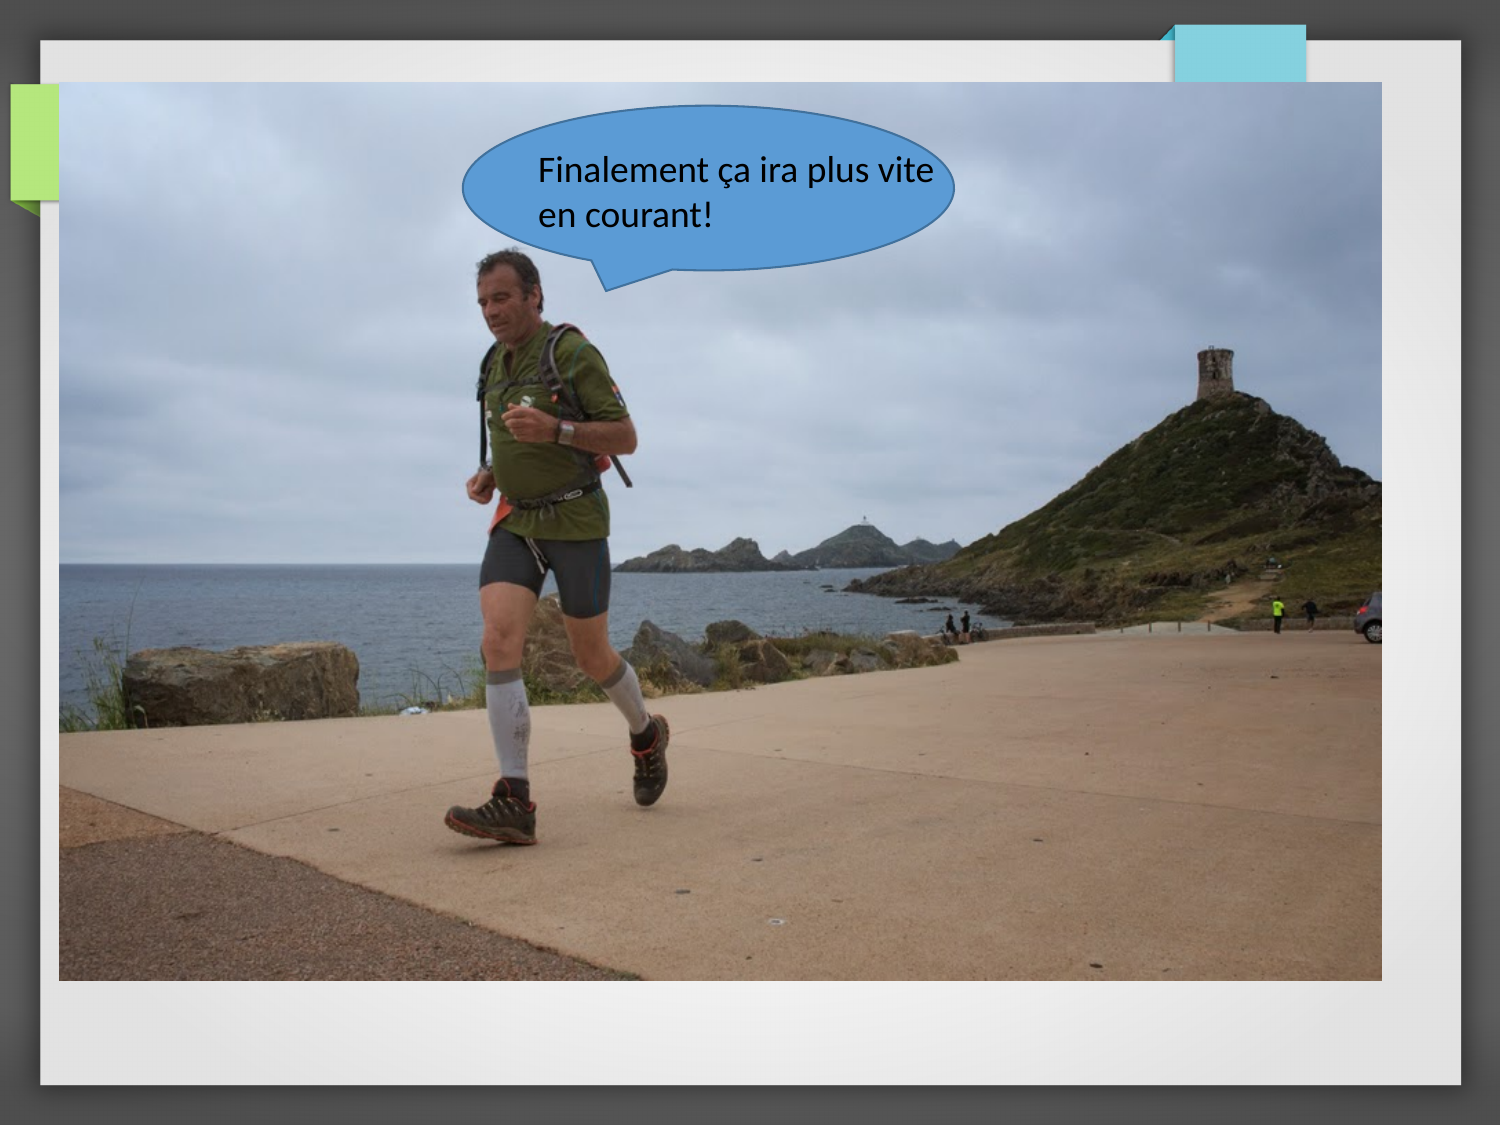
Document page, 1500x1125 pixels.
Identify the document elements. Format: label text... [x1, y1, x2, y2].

text_box [525, 243, 892, 291]
text_box Finalement ça ira plus vite en courant! [523, 137, 955, 243]
text_box [462, 105, 902, 243]
picture [0, 0, 1500, 1125]
